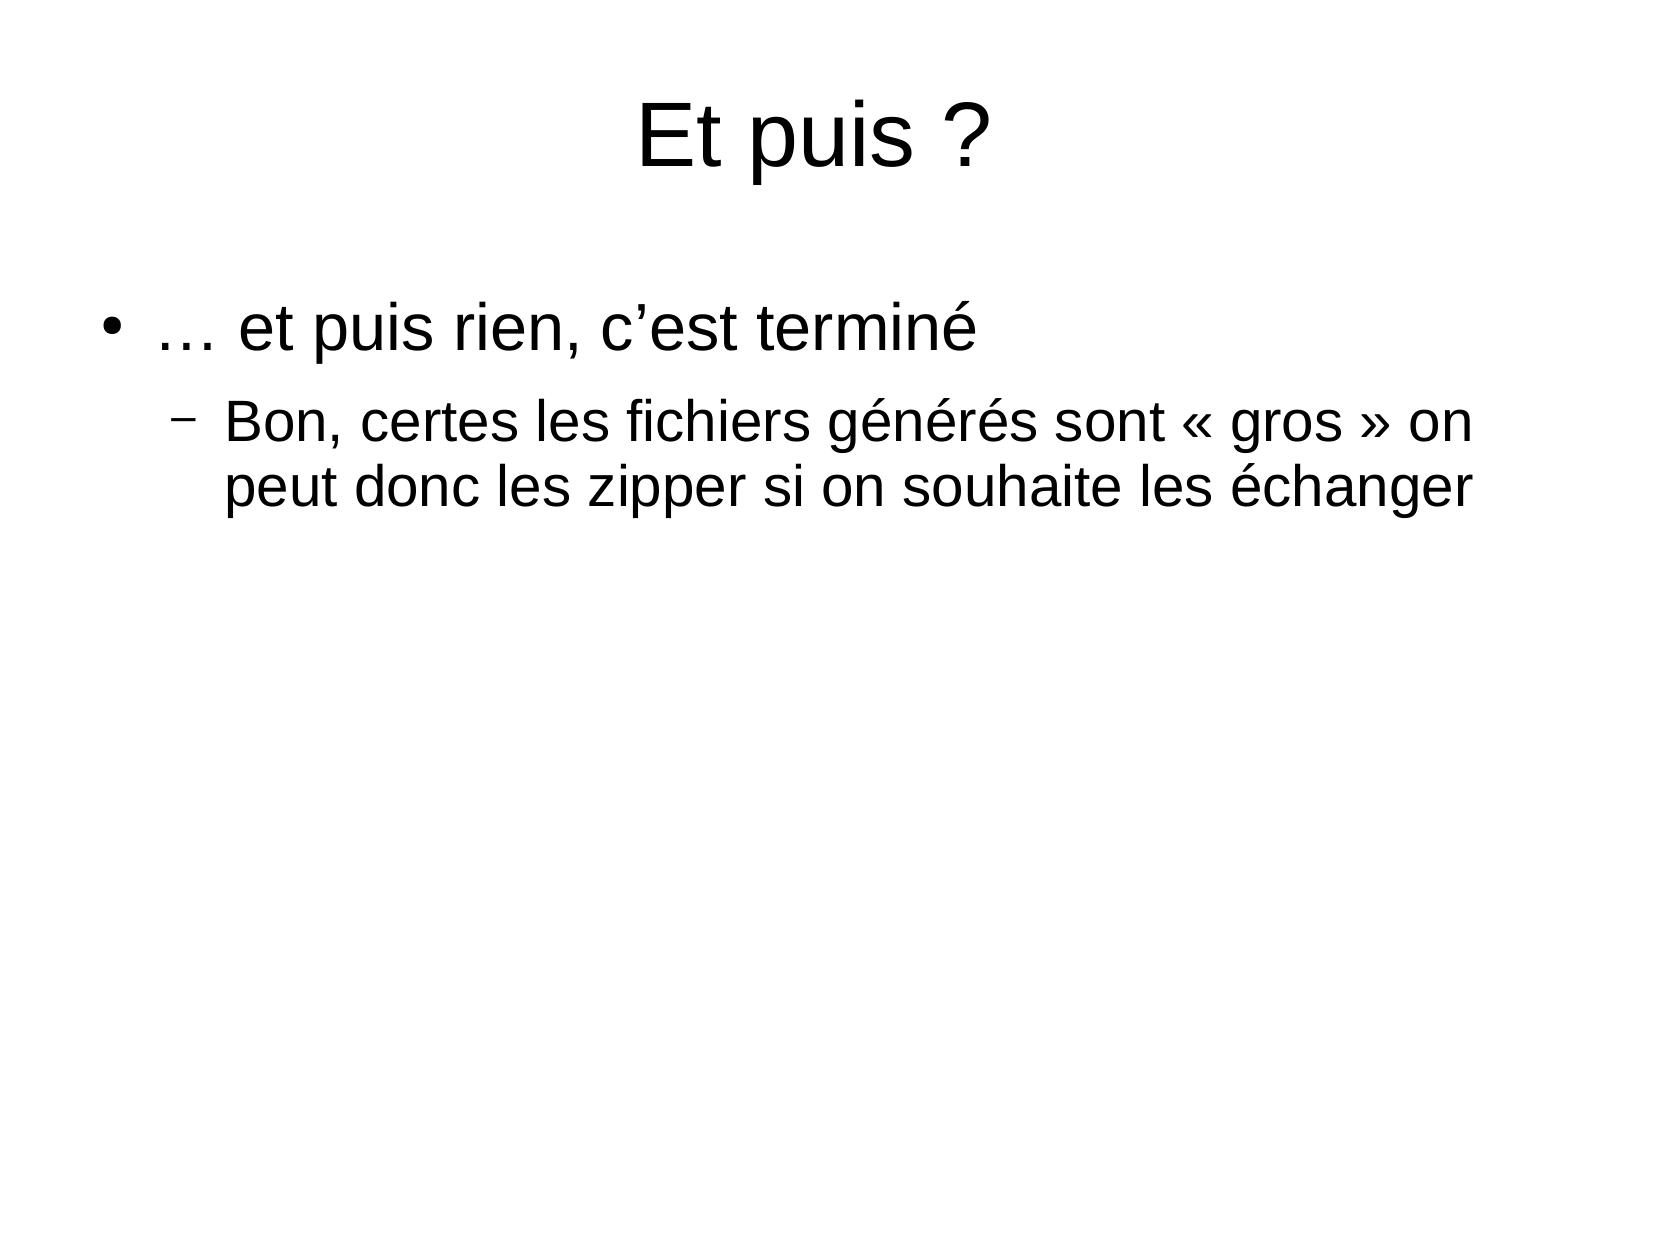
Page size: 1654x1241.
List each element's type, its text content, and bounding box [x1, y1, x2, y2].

list … et puis rien, c’est terminé Bon, certes les fichiers générés sont « gros » on peut donc les zipper si on souhaite les échanger [82, 290, 1571, 1205]
title Et puis ? [82, 31, 1571, 239]
